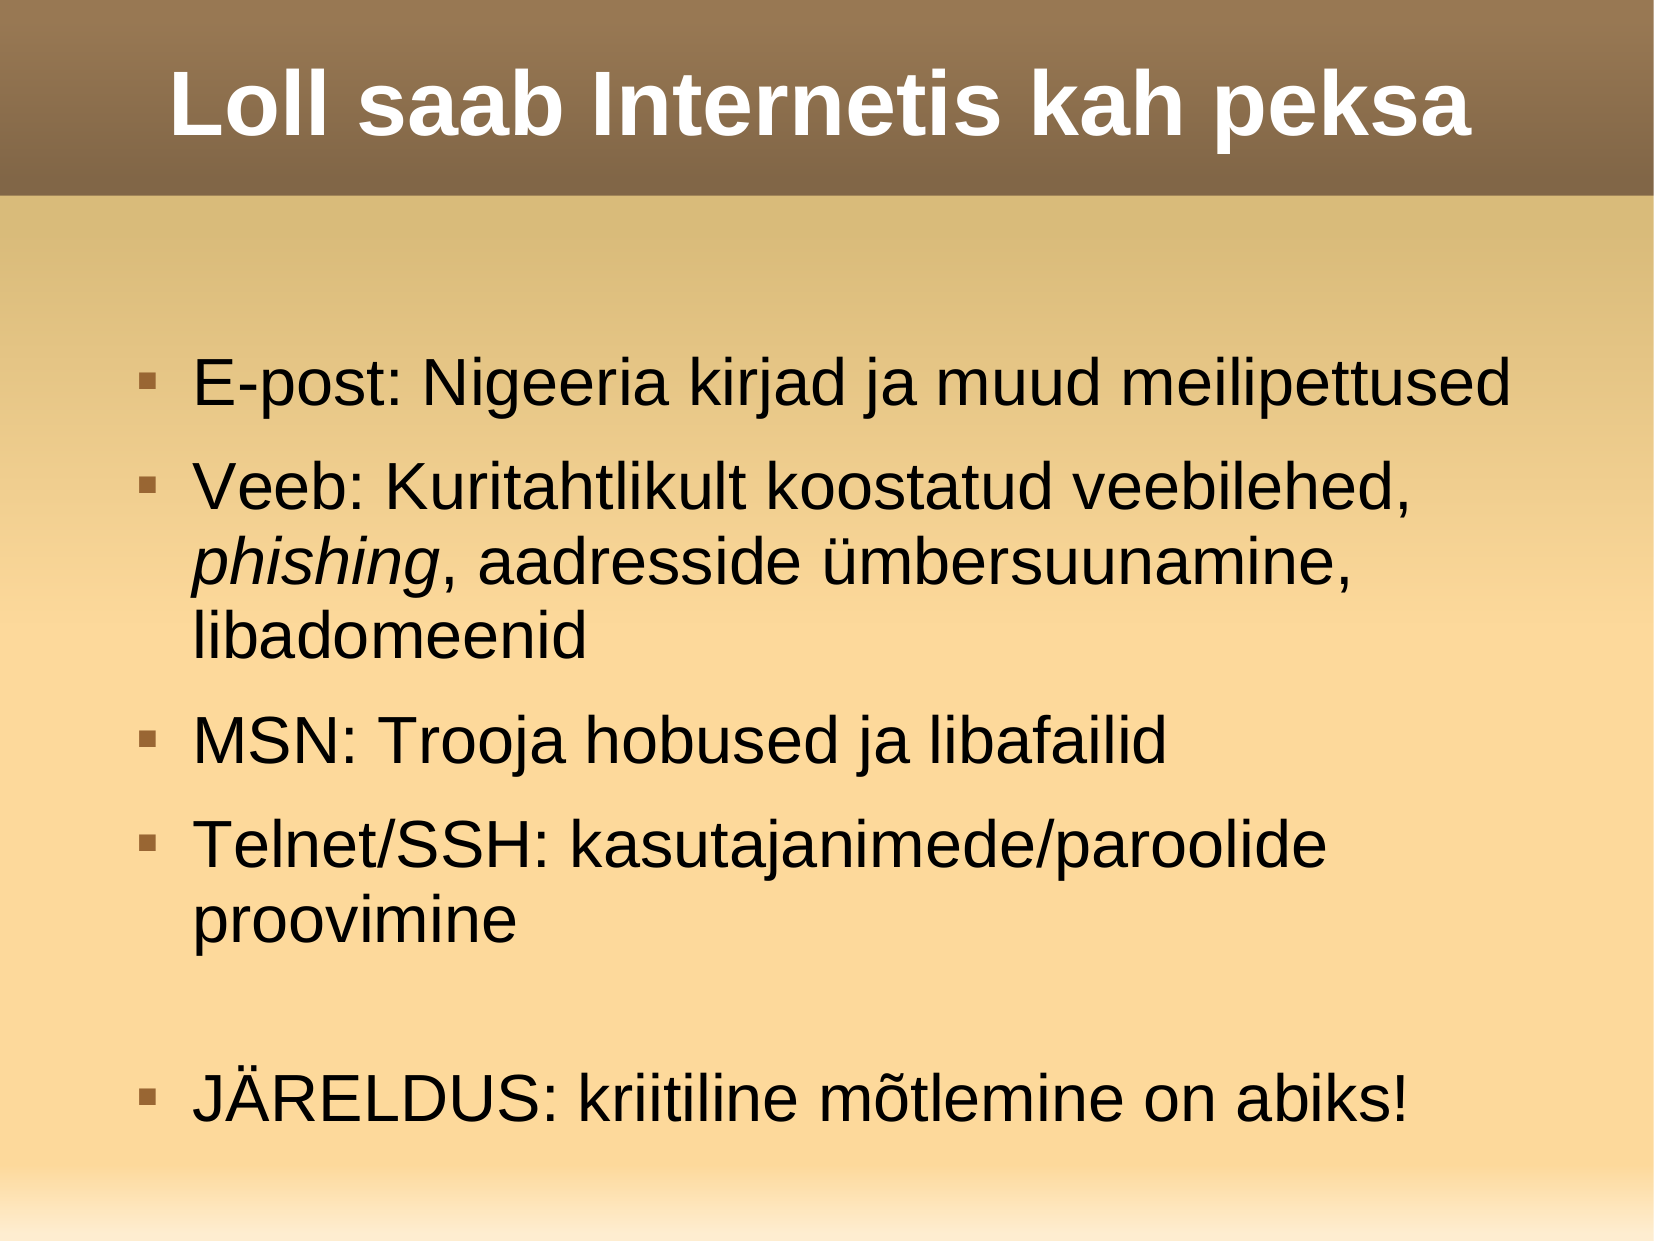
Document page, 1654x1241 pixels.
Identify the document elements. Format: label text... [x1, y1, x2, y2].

picture [0, 0, 1654, 1241]
list E-post: Nigeeria kirjad ja muud meilipettused Veeb: Kuritahtlikult koostatud veebilehed, phishing, aadresside ümbersuunamine, libadomeenid MSN: Trooja hobused ja libafailid Telnet/SSH: kasutajanimede/paroolide proovimine JÄRELDUS: kriitiline mõtlemine on abiks! [121, 344, 1534, 1130]
title Loll saab Internetis kah peksa [76, 0, 1565, 208]
